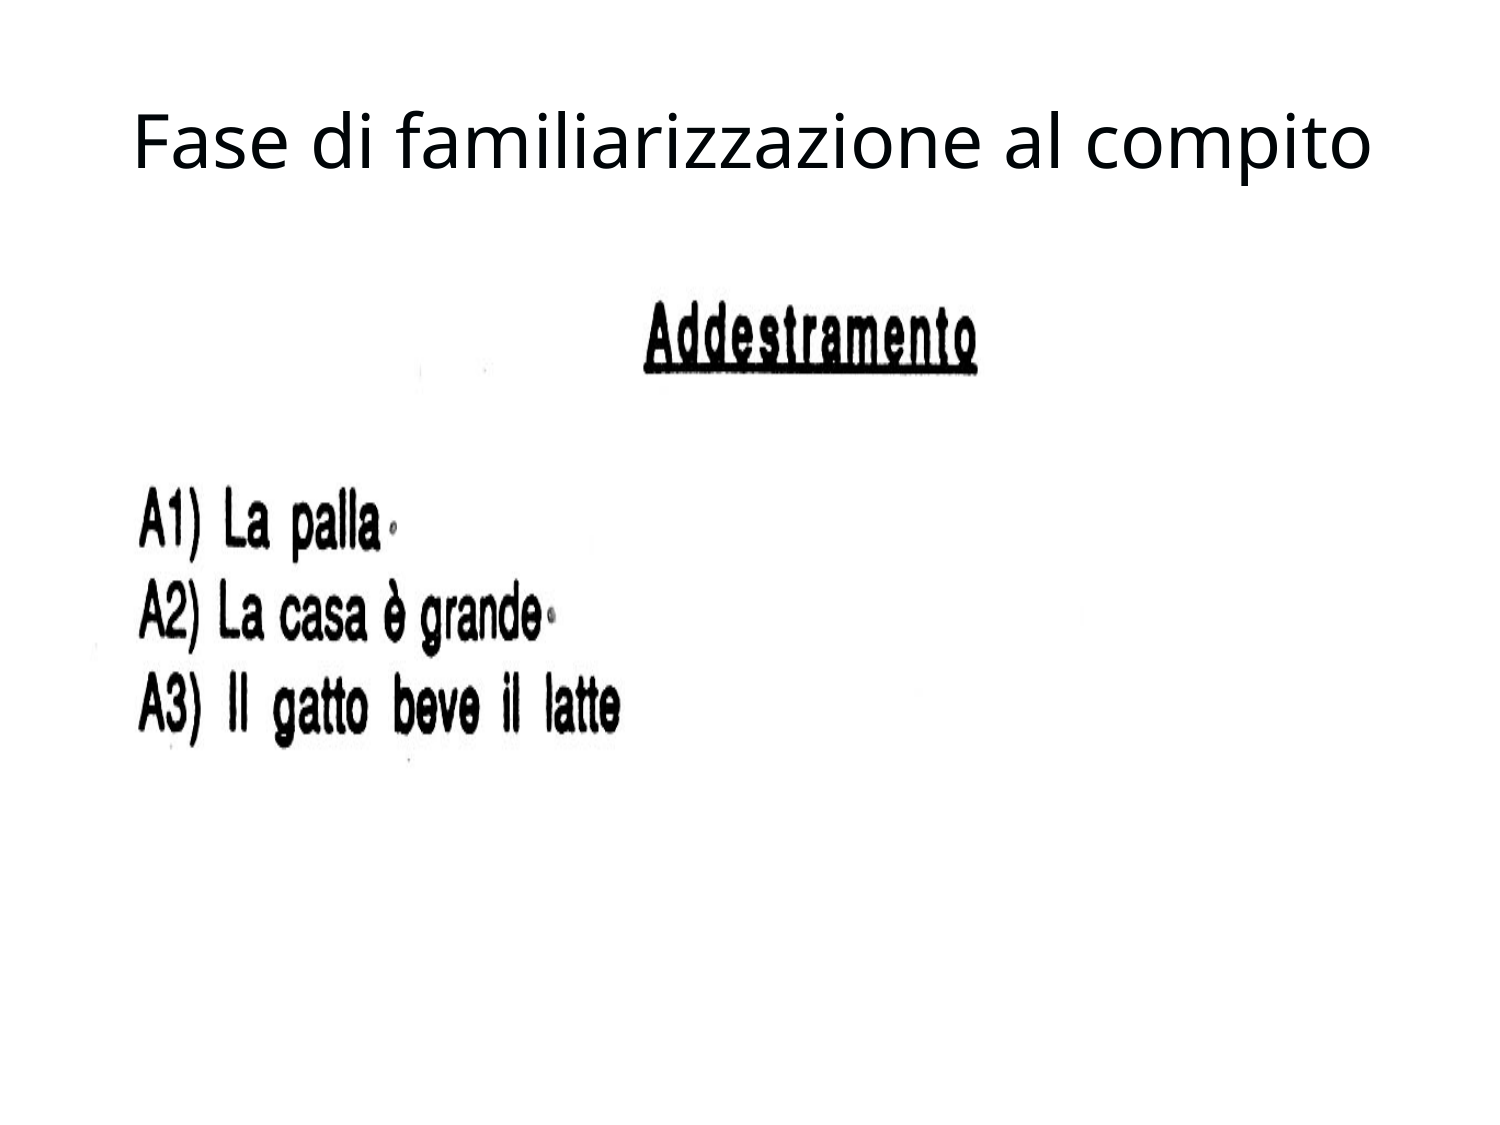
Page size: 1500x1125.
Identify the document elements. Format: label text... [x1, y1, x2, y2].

picture [88, 278, 1402, 775]
title Fase di familiarizzazione al compito [76, 66, 1430, 212]
